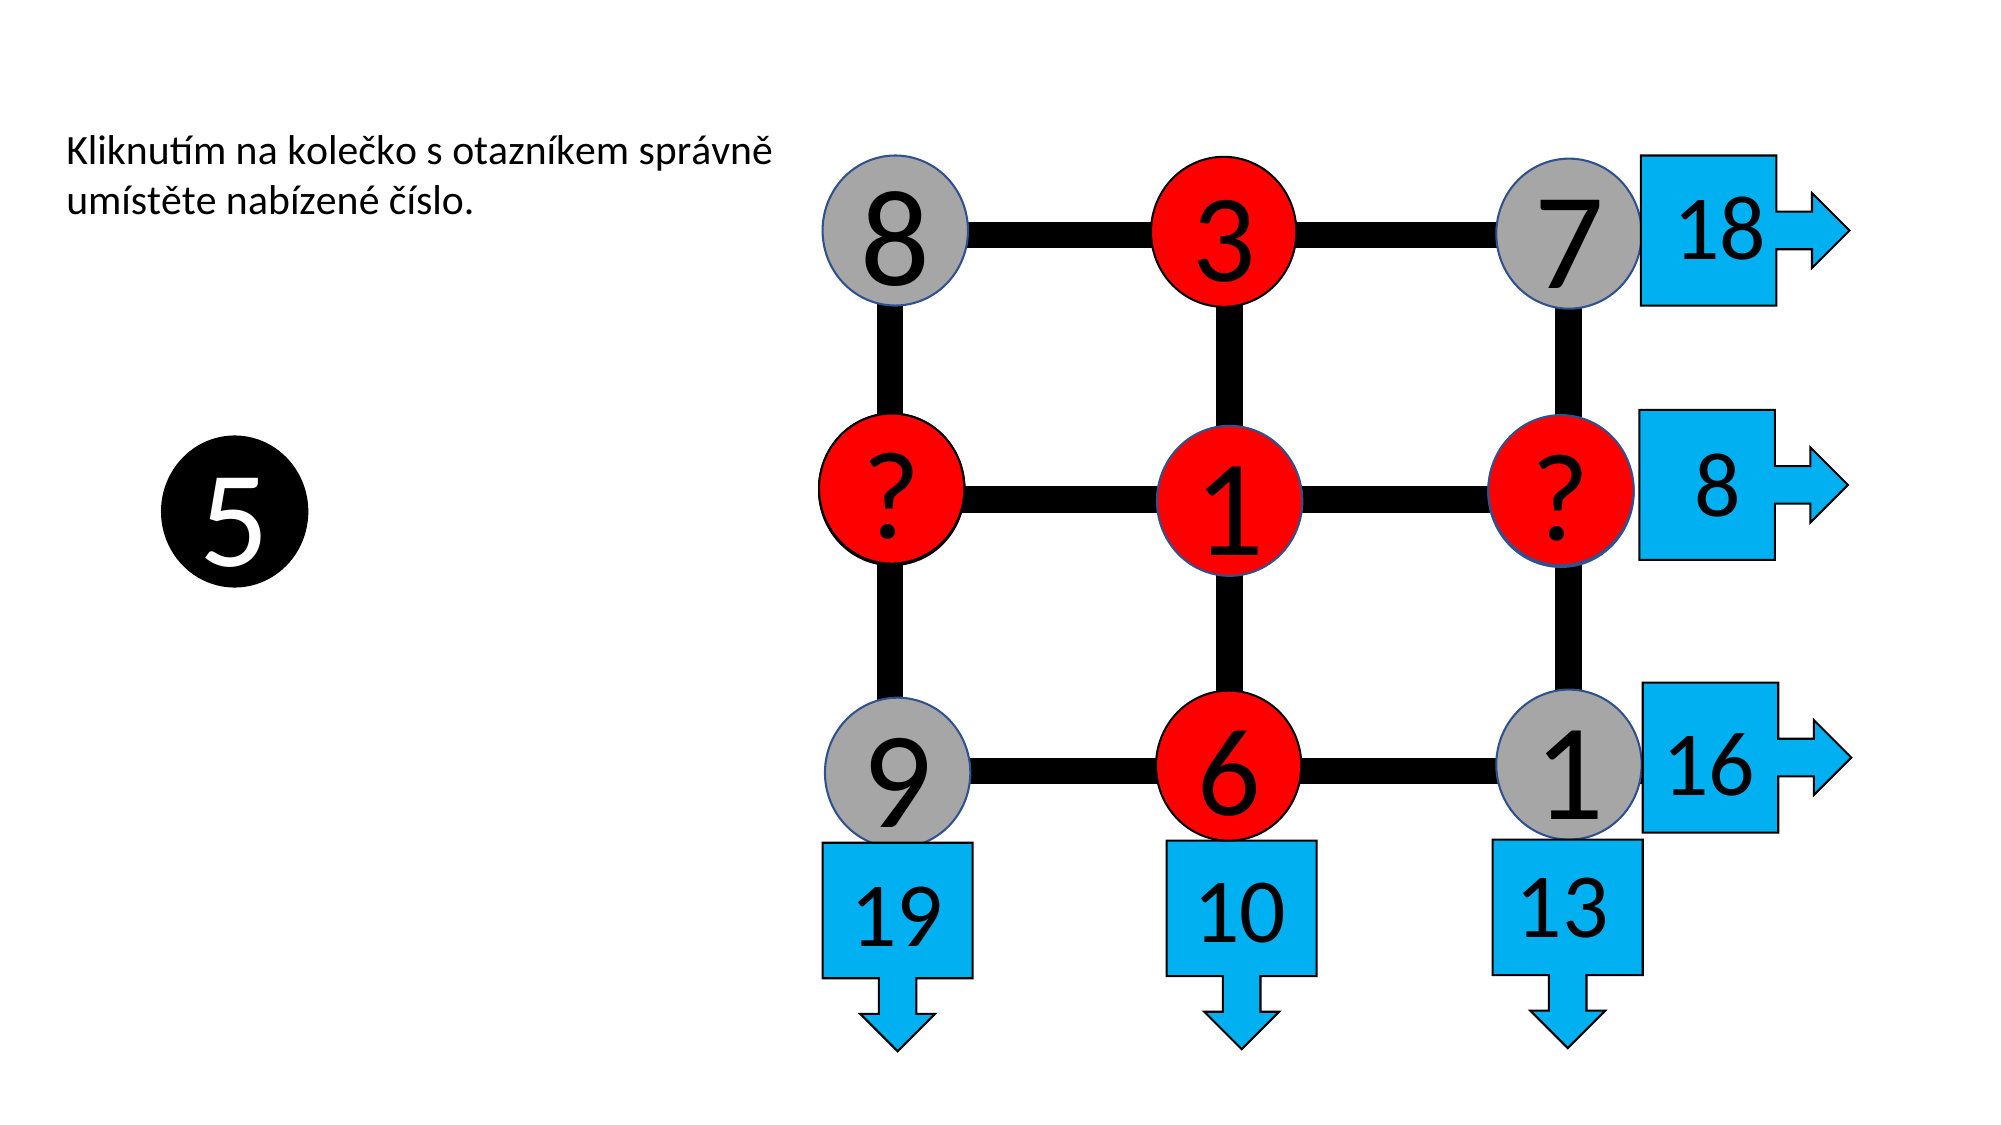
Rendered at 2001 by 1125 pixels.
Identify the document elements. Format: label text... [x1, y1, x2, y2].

text_box 1 [1156, 425, 1303, 576]
text_box 7 [1496, 158, 1640, 309]
text_box [1556, 308, 1581, 417]
text_box 8 [1679, 417, 1757, 543]
text_box [1302, 487, 1490, 512]
text_box 13 [1501, 837, 1624, 964]
text_box 19 [835, 847, 959, 974]
text_box [1300, 759, 1498, 784]
text_box Kliknutím na kolečko s otazníkem správně umístěte nabízené číslo. [51, 114, 789, 231]
text_box 5 [161, 436, 308, 587]
text_box [1640, 682, 1852, 833]
text_box 18 [1658, 160, 1781, 286]
text_box [1781, 192, 1850, 268]
text_box [1166, 840, 1317, 1050]
text_box [1556, 565, 1581, 690]
text_box [1492, 839, 1643, 1049]
text_box [877, 304, 903, 414]
text_box 10 [1178, 842, 1302, 969]
text_box [962, 487, 1158, 512]
text_box [1640, 155, 1777, 306]
text_box [822, 842, 973, 1052]
text_box 16 [1647, 695, 1771, 822]
text_box [1216, 305, 1242, 426]
text_box 9 [824, 697, 971, 842]
text_box [877, 564, 903, 700]
text_box 6 [1156, 690, 1302, 841]
text_box [970, 759, 1158, 784]
text_box 8 [822, 155, 968, 306]
text_box [967, 223, 1152, 248]
text_box ? [1488, 415, 1634, 566]
text_box [1295, 223, 1497, 248]
text_box 1 [1496, 689, 1642, 837]
text_box [1216, 575, 1242, 691]
text_box ? [819, 413, 965, 564]
text_box 3 [1150, 156, 1297, 307]
text_box [1639, 409, 1848, 560]
